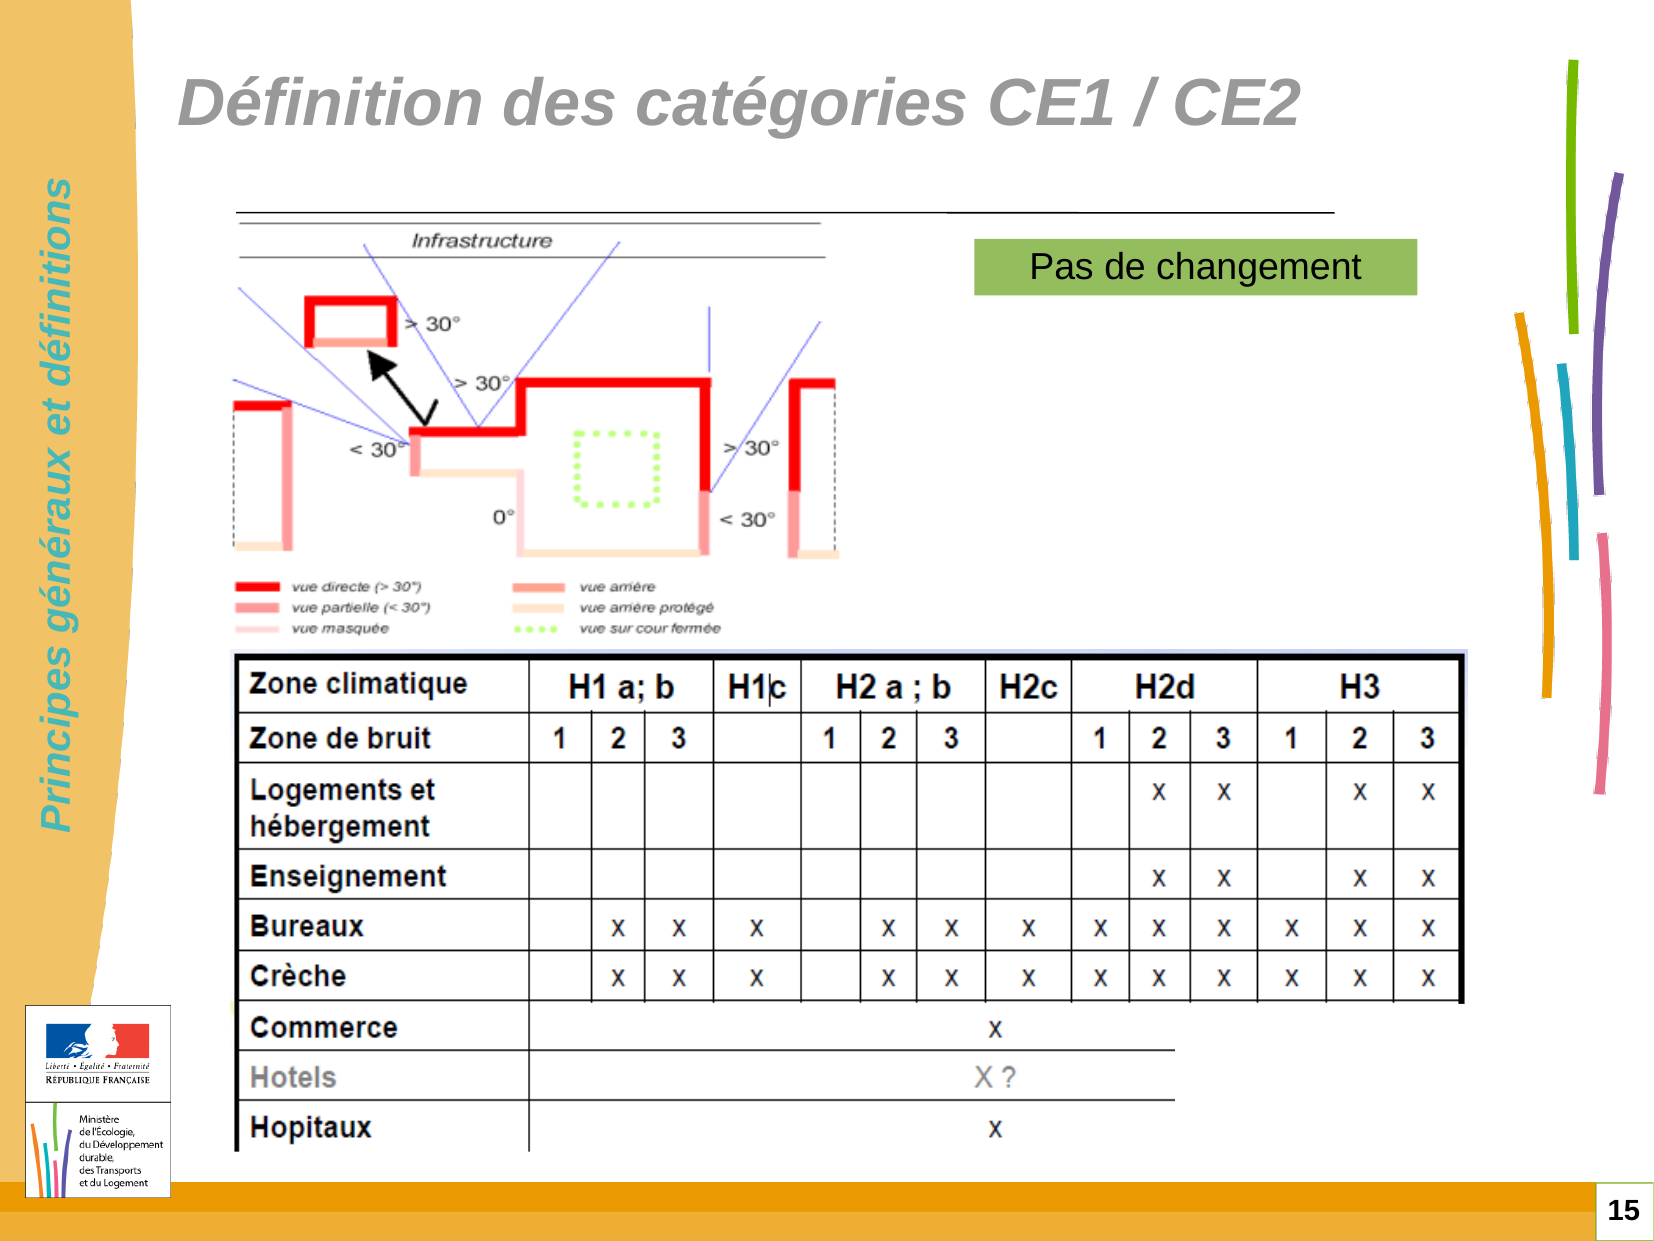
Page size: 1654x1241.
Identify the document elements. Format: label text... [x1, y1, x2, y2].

table_header [857, 536, 1233, 596]
text_box Principes généraux et définitions [11, 47, 101, 963]
text_box [177, 1003, 1654, 1182]
table_cell [857, 596, 1233, 649]
text_box Pas de changement [974, 238, 1418, 296]
text_box Définition des catégories CE1 / CE2 [177, 29, 1625, 178]
picture [0, 0, 1654, 1241]
